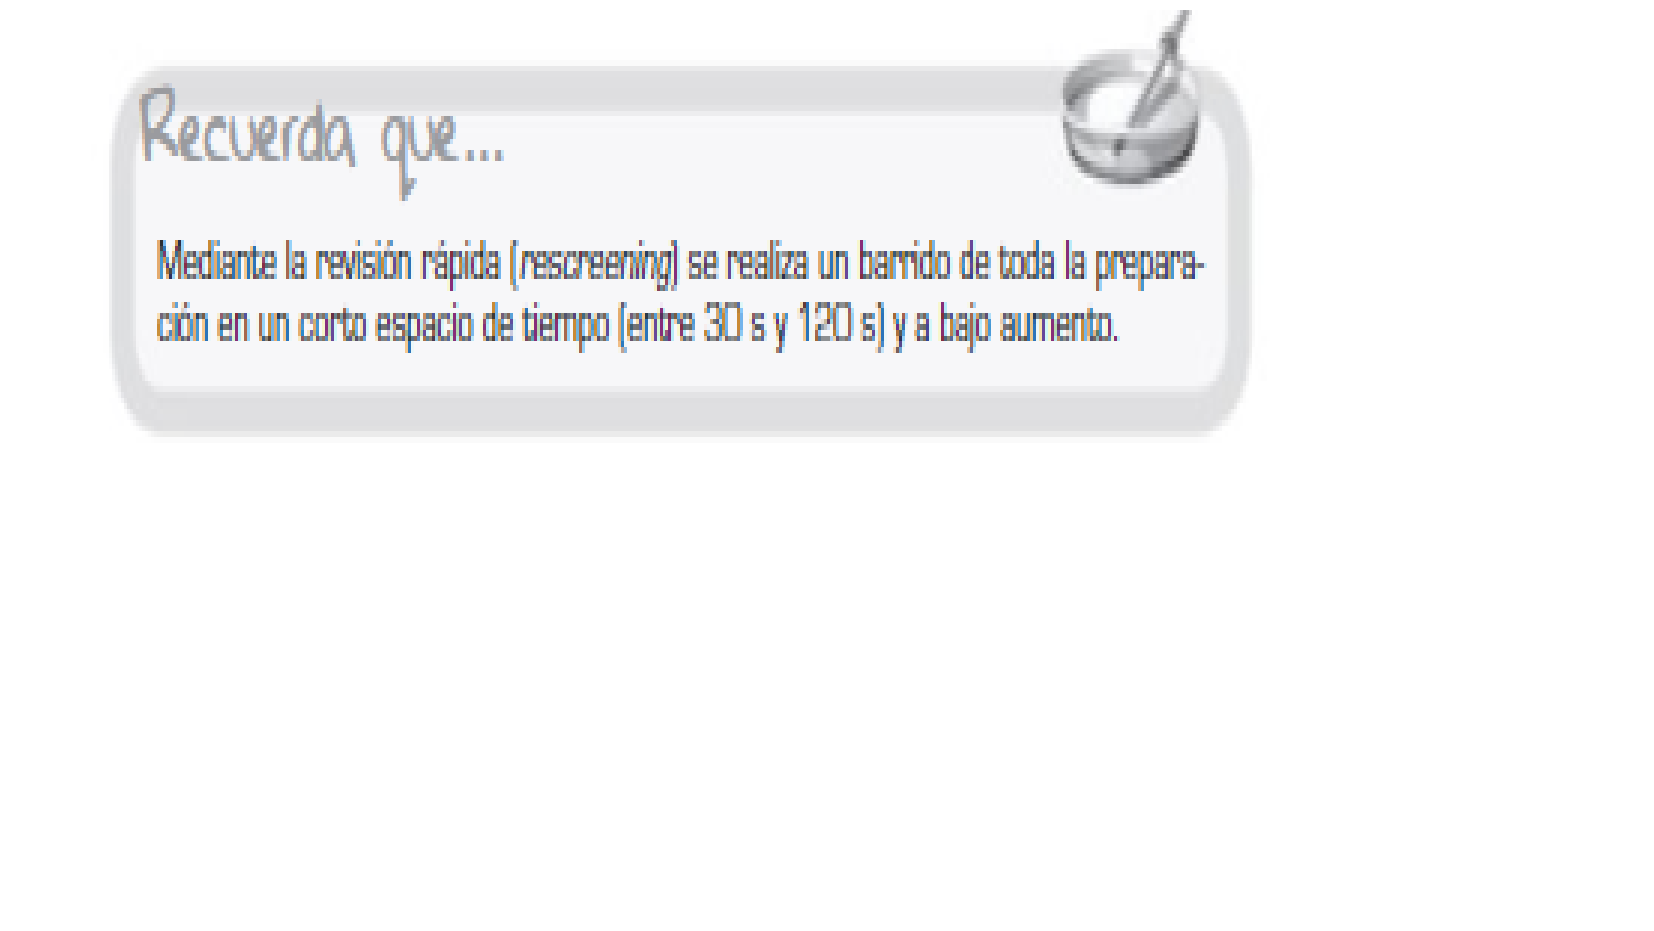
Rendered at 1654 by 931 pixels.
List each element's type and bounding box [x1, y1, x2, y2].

picture [56, 10, 1270, 443]
